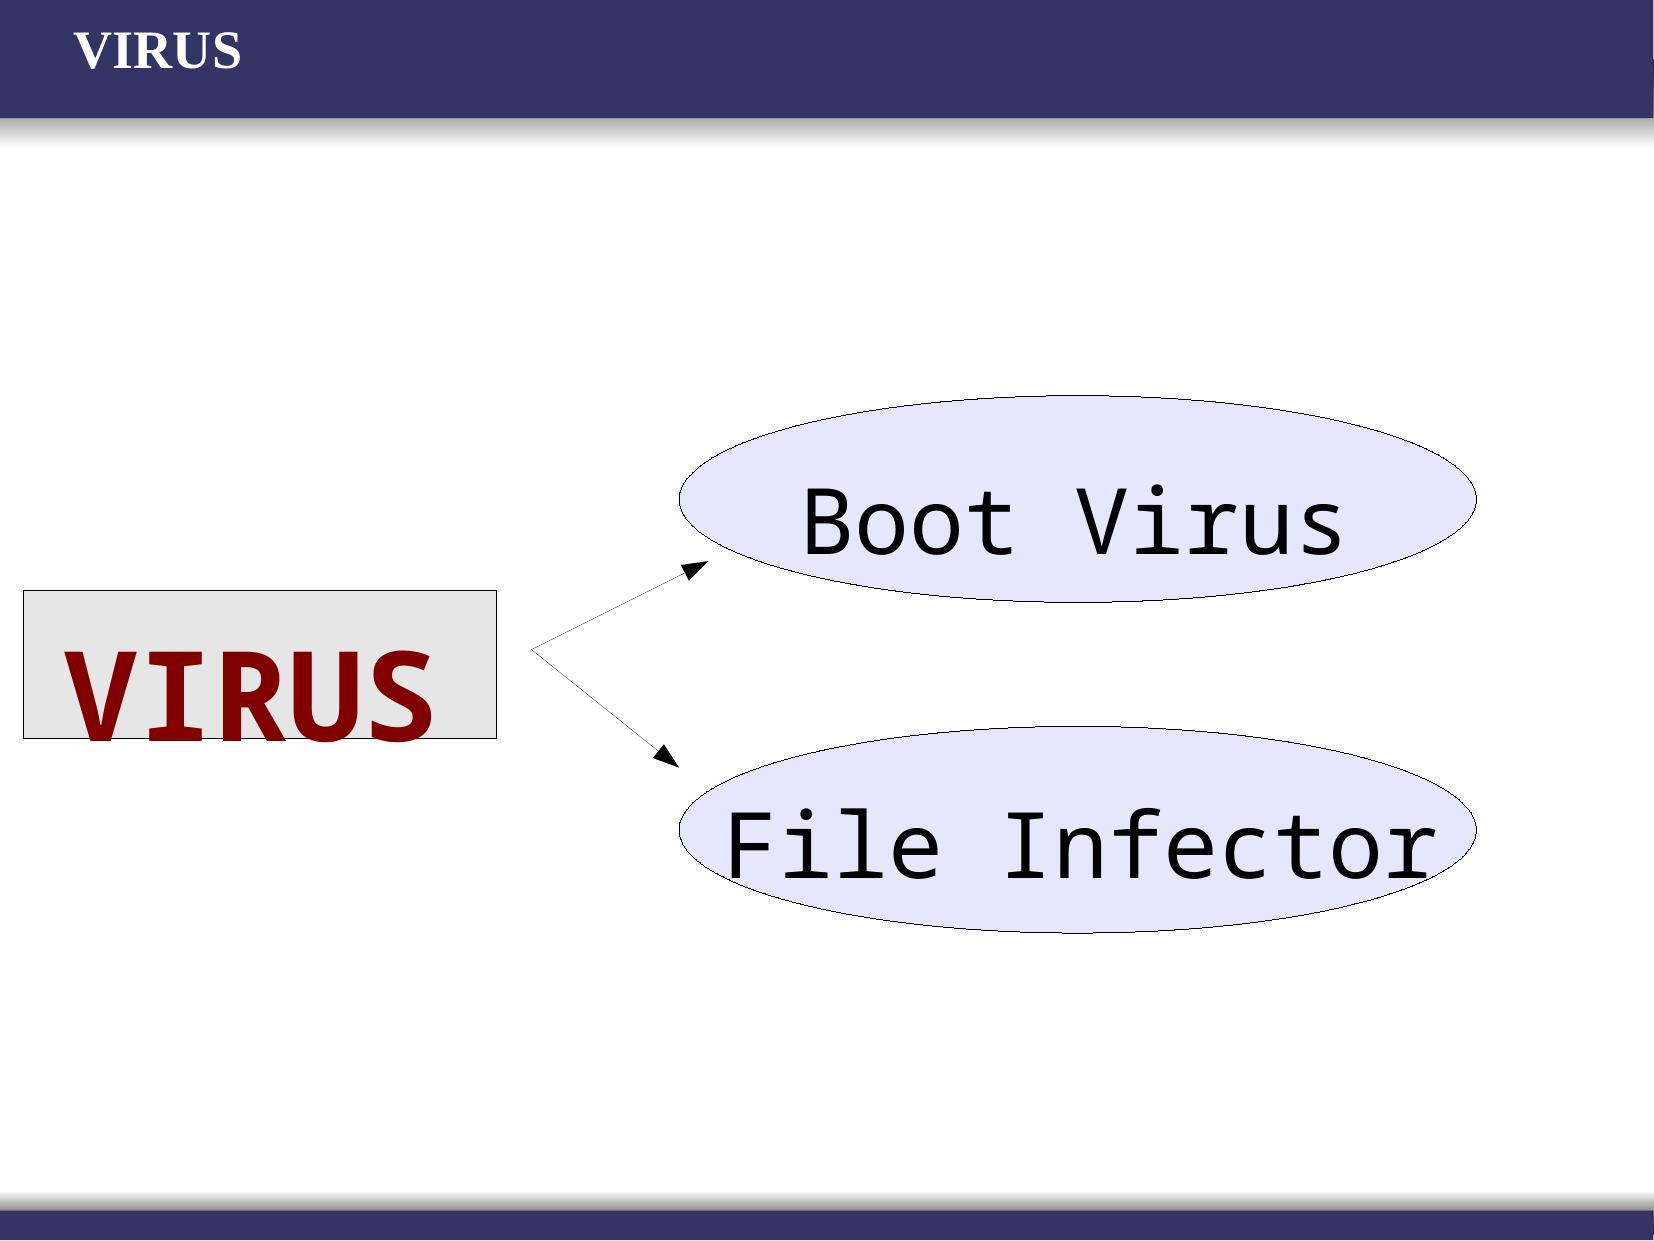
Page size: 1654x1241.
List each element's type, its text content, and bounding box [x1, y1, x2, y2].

text_box [0, 0, 1654, 148]
text_box VIRUS [59, 12, 258, 89]
text_box [744, 726, 1411, 773]
text_box VIRUS [48, 599, 455, 739]
text_box [23, 590, 497, 739]
text_box [729, 880, 1427, 934]
text_box [679, 791, 708, 869]
text_box [1454, 795, 1477, 864]
text_box Boot Virus [784, 448, 1365, 555]
text_box [679, 395, 1477, 603]
text_box File Infector [708, 773, 1454, 880]
text_box [0, 1192, 1654, 1241]
